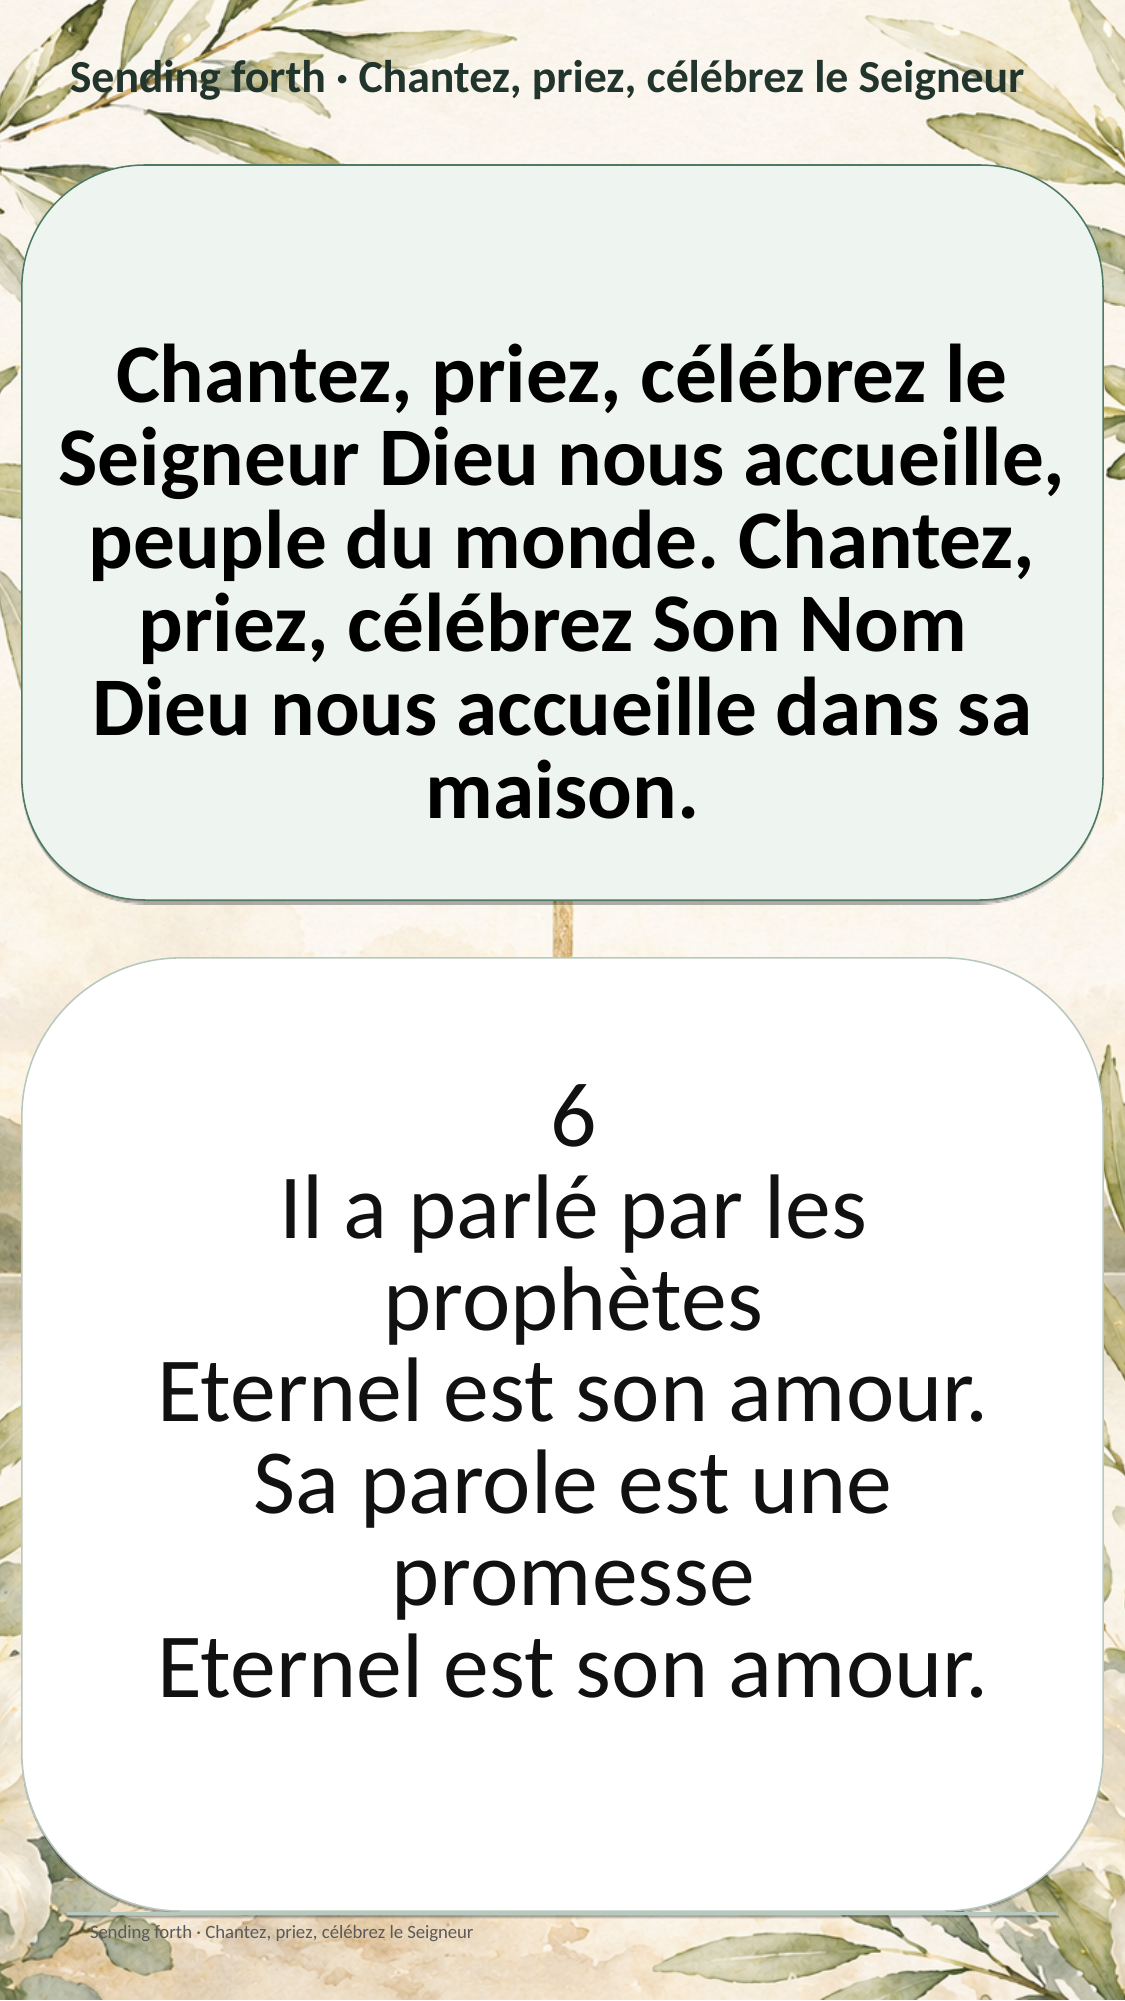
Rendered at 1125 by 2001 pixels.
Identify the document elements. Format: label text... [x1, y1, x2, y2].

text_box 6 Il a parlé par les prophètes Eternel est son amour. Sa parole est une promesse Eternel est son amour. [106, 939, 1041, 1859]
text_box Sending forth · Chantez, priez, célébrez le Seigneur [54, 51, 1041, 122]
text_box [21, 976, 1104, 1914]
text_box [21, 165, 1104, 332]
text_box Sending forth · Chantez, priez, célébrez le Seigneur [75, 1916, 736, 1955]
picture [0, 0, 1125, 2000]
text_box [21, 732, 1104, 901]
text_box Chantez, priez, célébrez le Seigneur Dieu nous accueille, peuple du monde. Chantez, priez, célébrez Son Nom Dieu nous accueille dans sa maison. [21, 332, 1104, 732]
